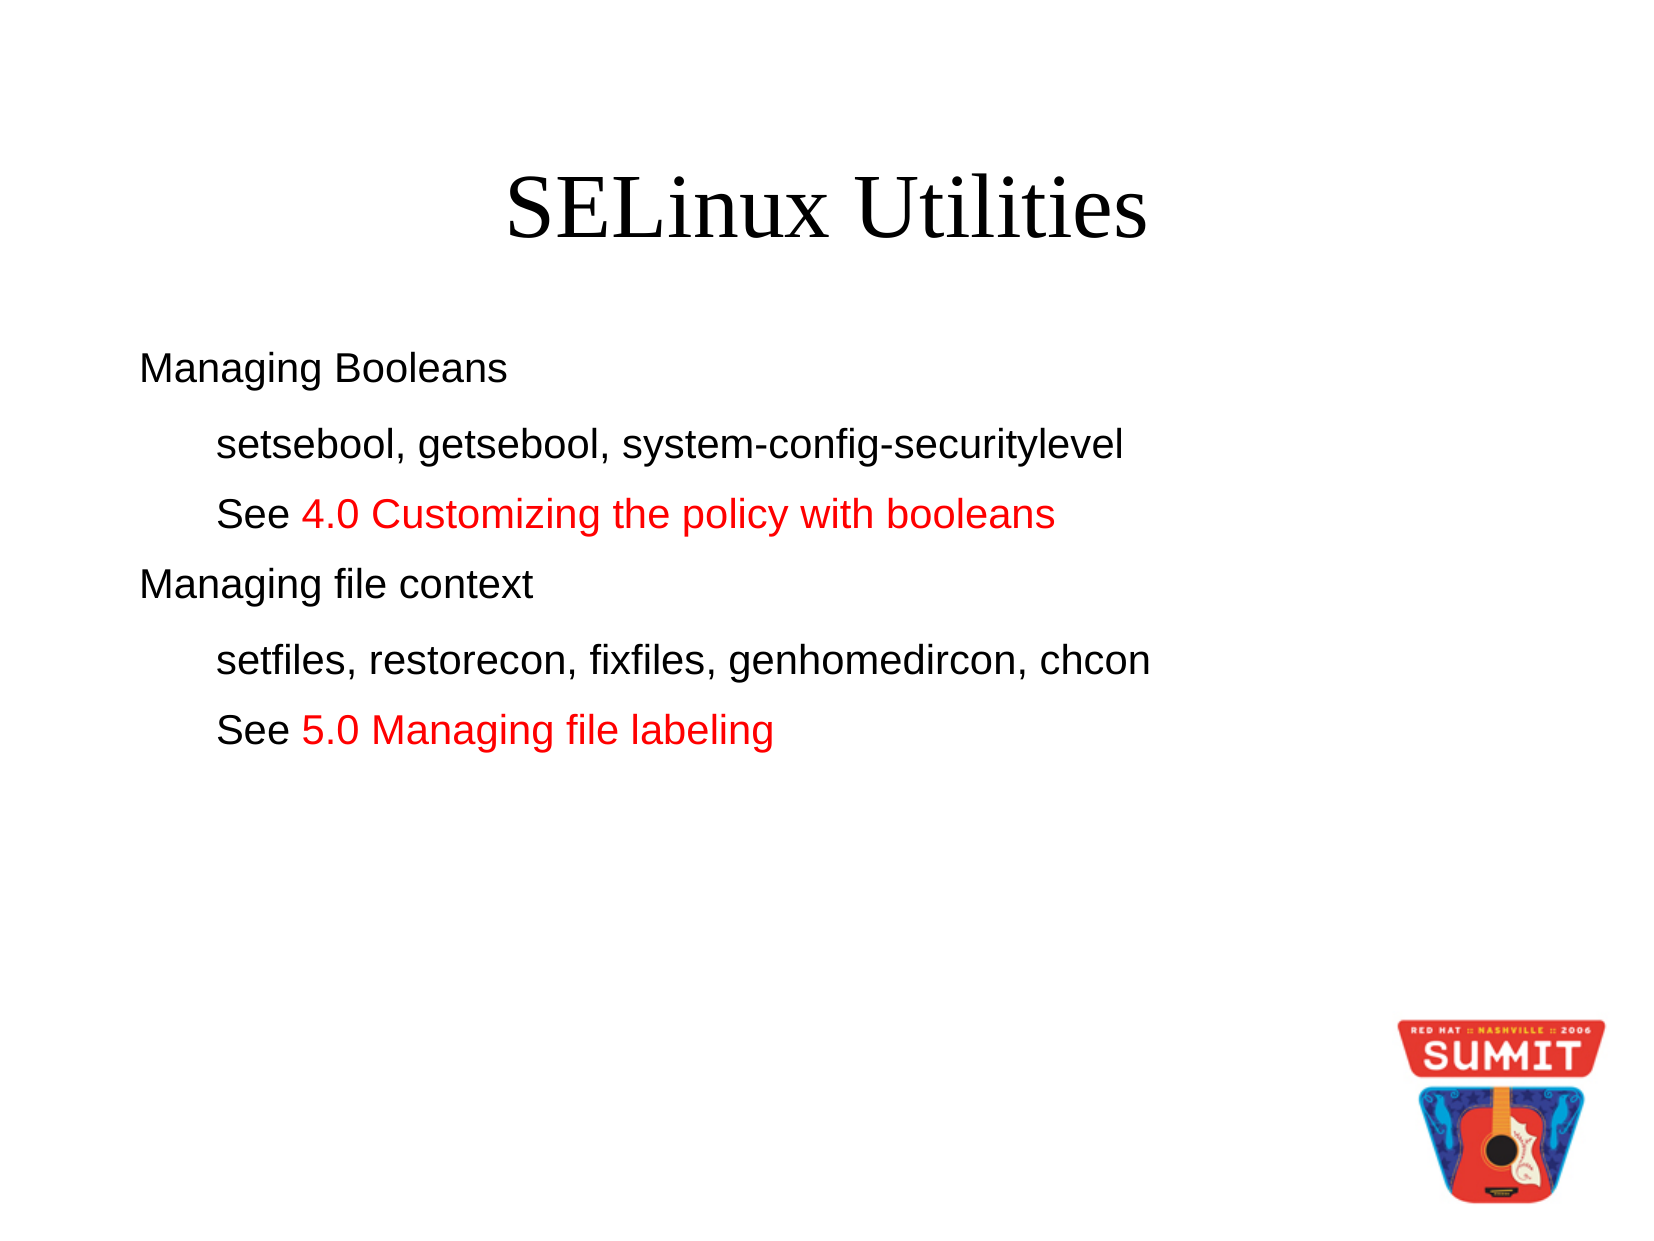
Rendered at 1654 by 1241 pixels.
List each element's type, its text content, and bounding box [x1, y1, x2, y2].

title SELinux Utilities [121, 142, 1534, 270]
list Managing Booleans setsebool, getsebool, system-config-securitylevel See 4.0 Customizing the policy with booleans Managing file context setfiles, restorecon, fixfiles, genhomedircon, chcon See 5.0 Managing file labeling [121, 344, 1534, 1126]
picture [1392, 1011, 1611, 1211]
